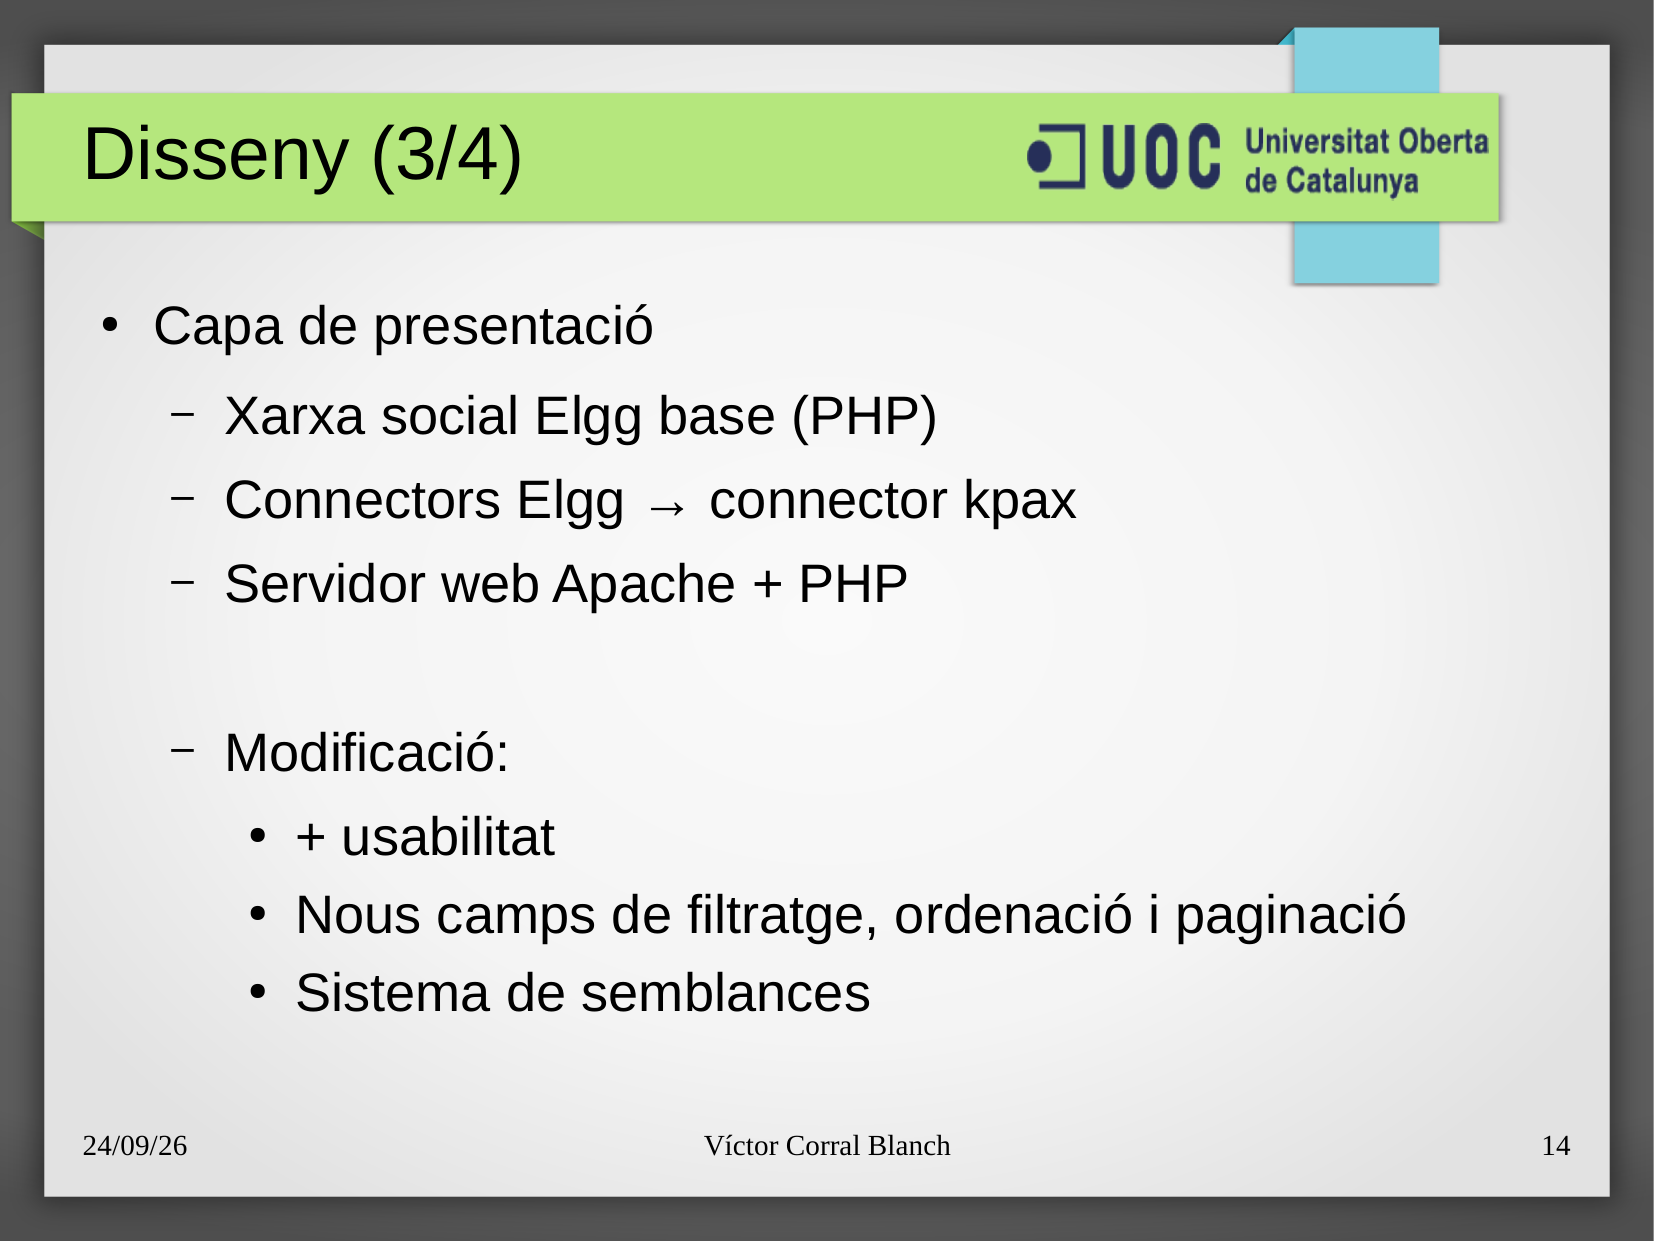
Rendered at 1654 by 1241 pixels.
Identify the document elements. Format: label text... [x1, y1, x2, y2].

list Capa de presentació Xarxa social Elgg base (PHP) Connectors Elgg → connector kpax Servidor web Apache + PHP Modificació: + usabilitat Nous camps de filtratge, ordenació i paginació Sistema de semblances [82, 295, 1571, 1015]
title Disseny (3/4) [82, 94, 1016, 213]
picture [0, 0, 1654, 1241]
